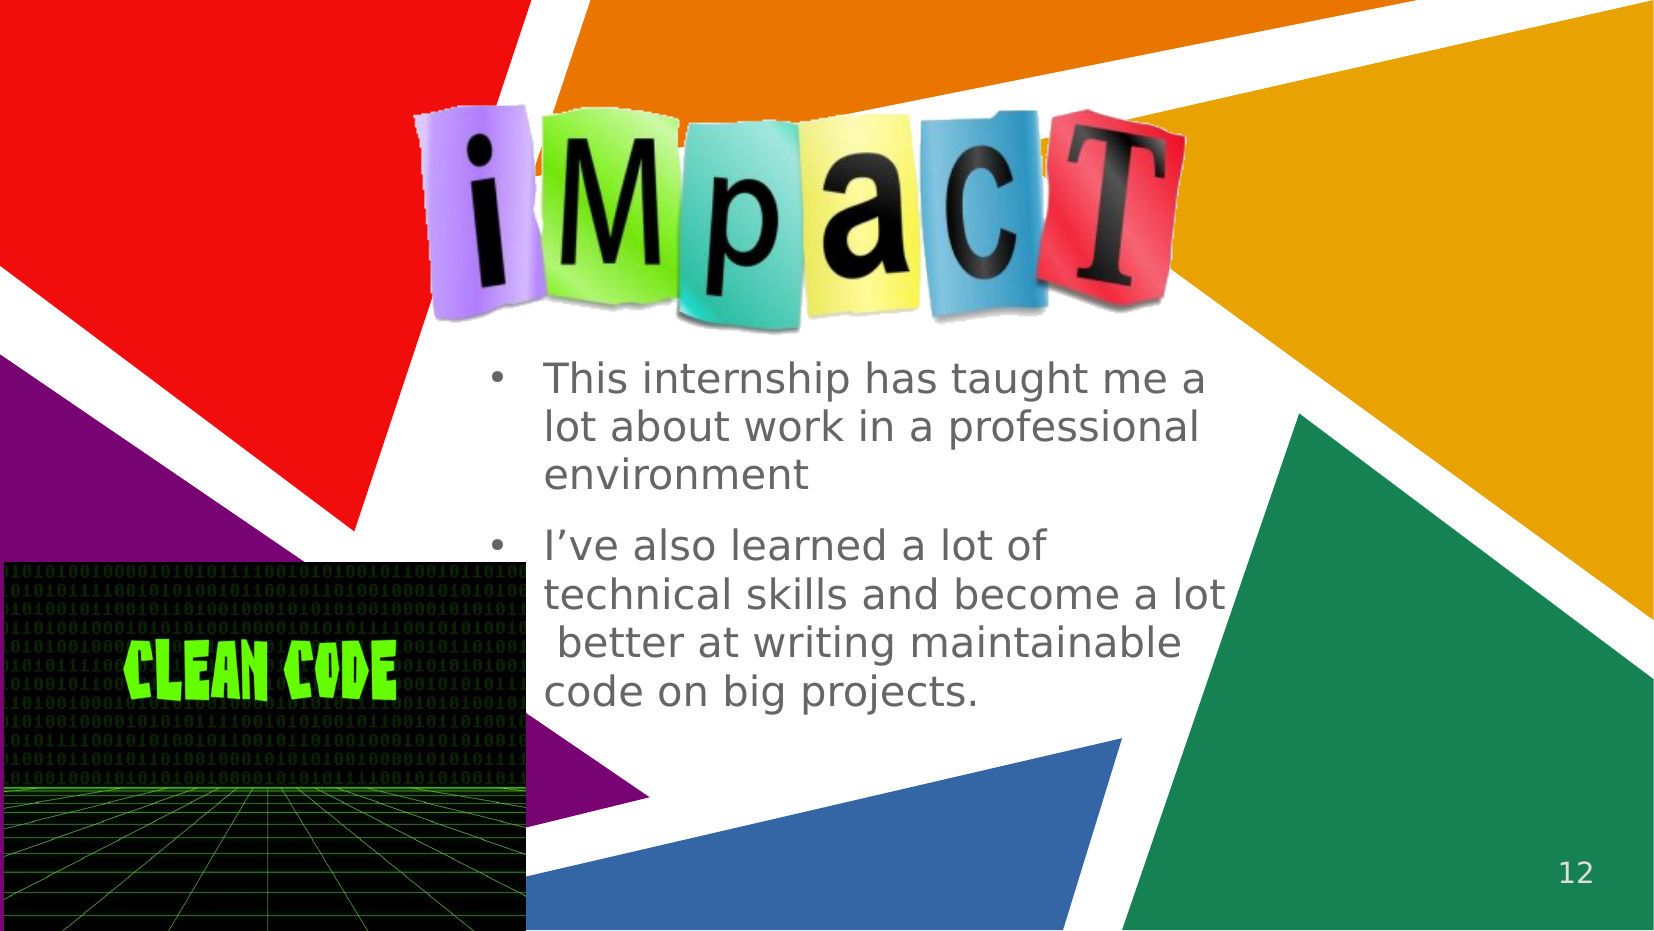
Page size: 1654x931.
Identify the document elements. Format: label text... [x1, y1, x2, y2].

picture [4, 562, 526, 931]
list This internship has taught me a lot about work in a professional environment I’ve also learned a lot of technical skills and become a lot better at writing maintainable code on big projects. [472, 526, 1238, 768]
picture [337, 0, 1276, 526]
